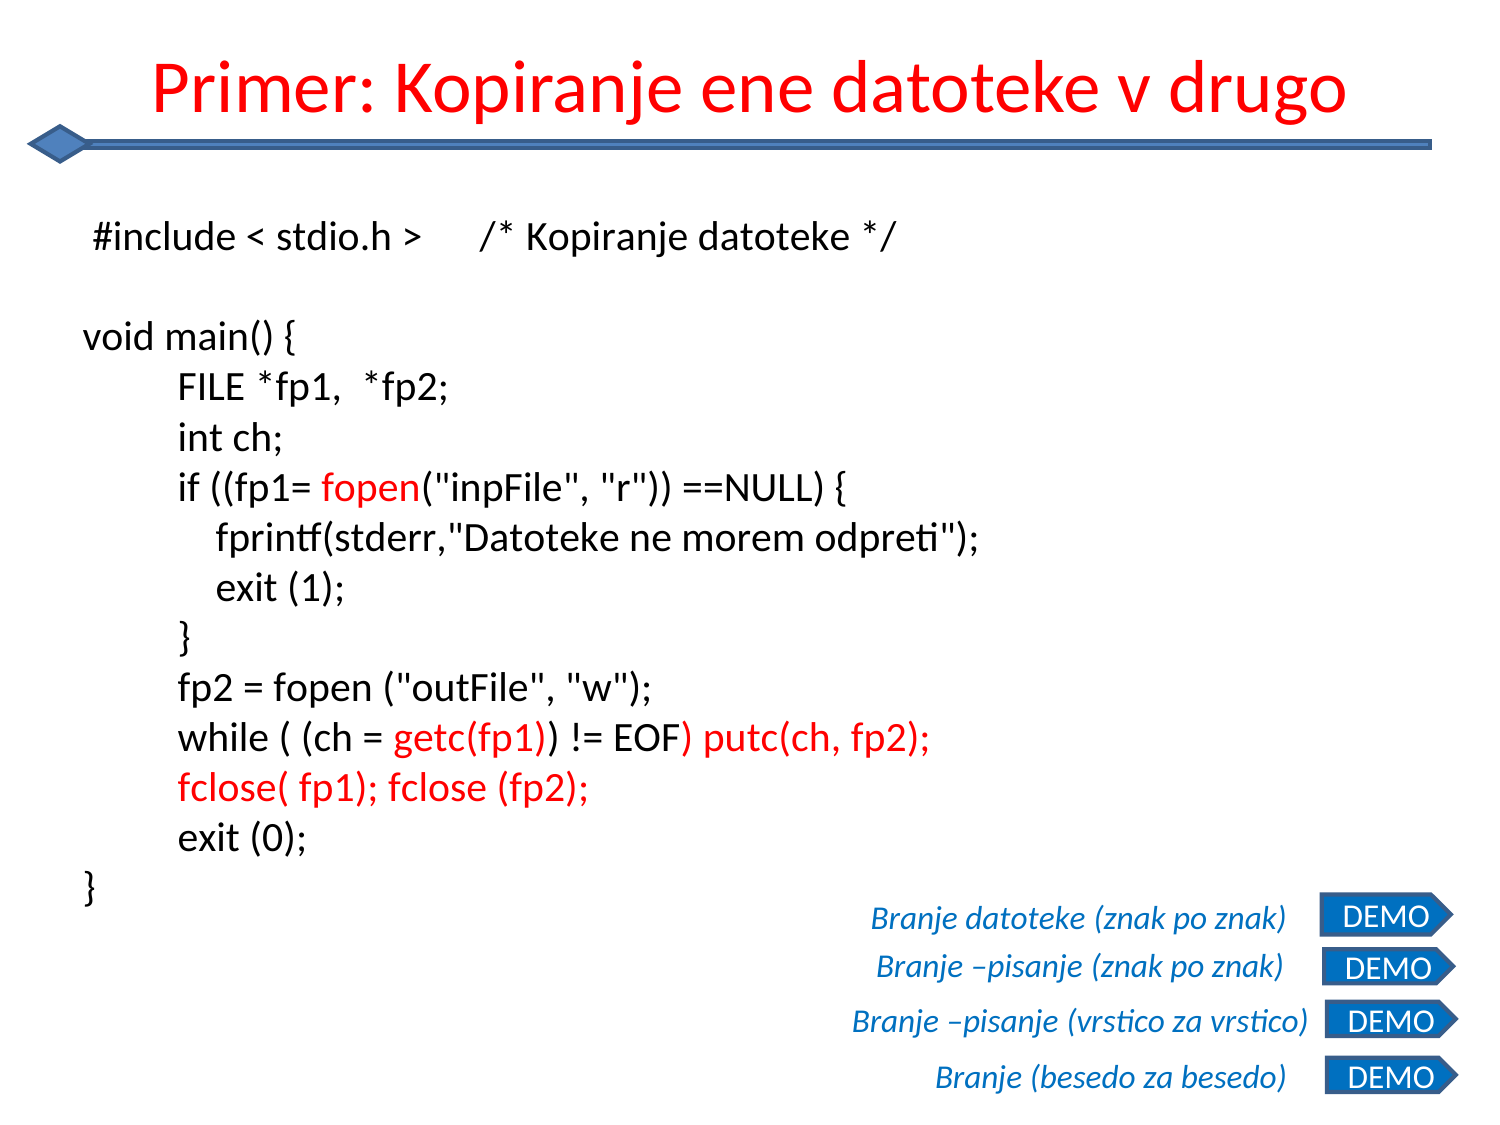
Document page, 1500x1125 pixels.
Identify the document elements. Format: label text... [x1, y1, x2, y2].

text_box DEMO [1326, 1001, 1456, 1037]
text_box DEMO [1324, 949, 1454, 984]
title Primer: Kopiranje ene datoteke v drugo [75, 23, 1426, 141]
text_box Branje –pisanje (vrstico za vrstico) [837, 991, 1324, 1047]
text_box #include < stdio.h > /* Kopiranje datoteke */ void main() { FILE *fp1, *fp2; int ch; if ((fp1= fopen("inpFile", "r")) ==NULL) { fprintf(stderr,"Datoteke ne morem odpreti"); exit (1); } fp2 = fopen ("outFile", "w"); while ( (ch = getc(fp1)) != EOF) putc(ch, fp2); fclose( fp1); fclose (fp2); exit (0); } [67, 201, 1451, 918]
text_box Branje –pisanje (znak po znak) [861, 936, 1300, 991]
text_box DEMO [1321, 894, 1451, 935]
text_box DEMO [1326, 1057, 1456, 1092]
text_box Branje datoteke (znak po znak) [855, 888, 1303, 944]
text_box Branje (besedo za besedo) [920, 1047, 1303, 1103]
